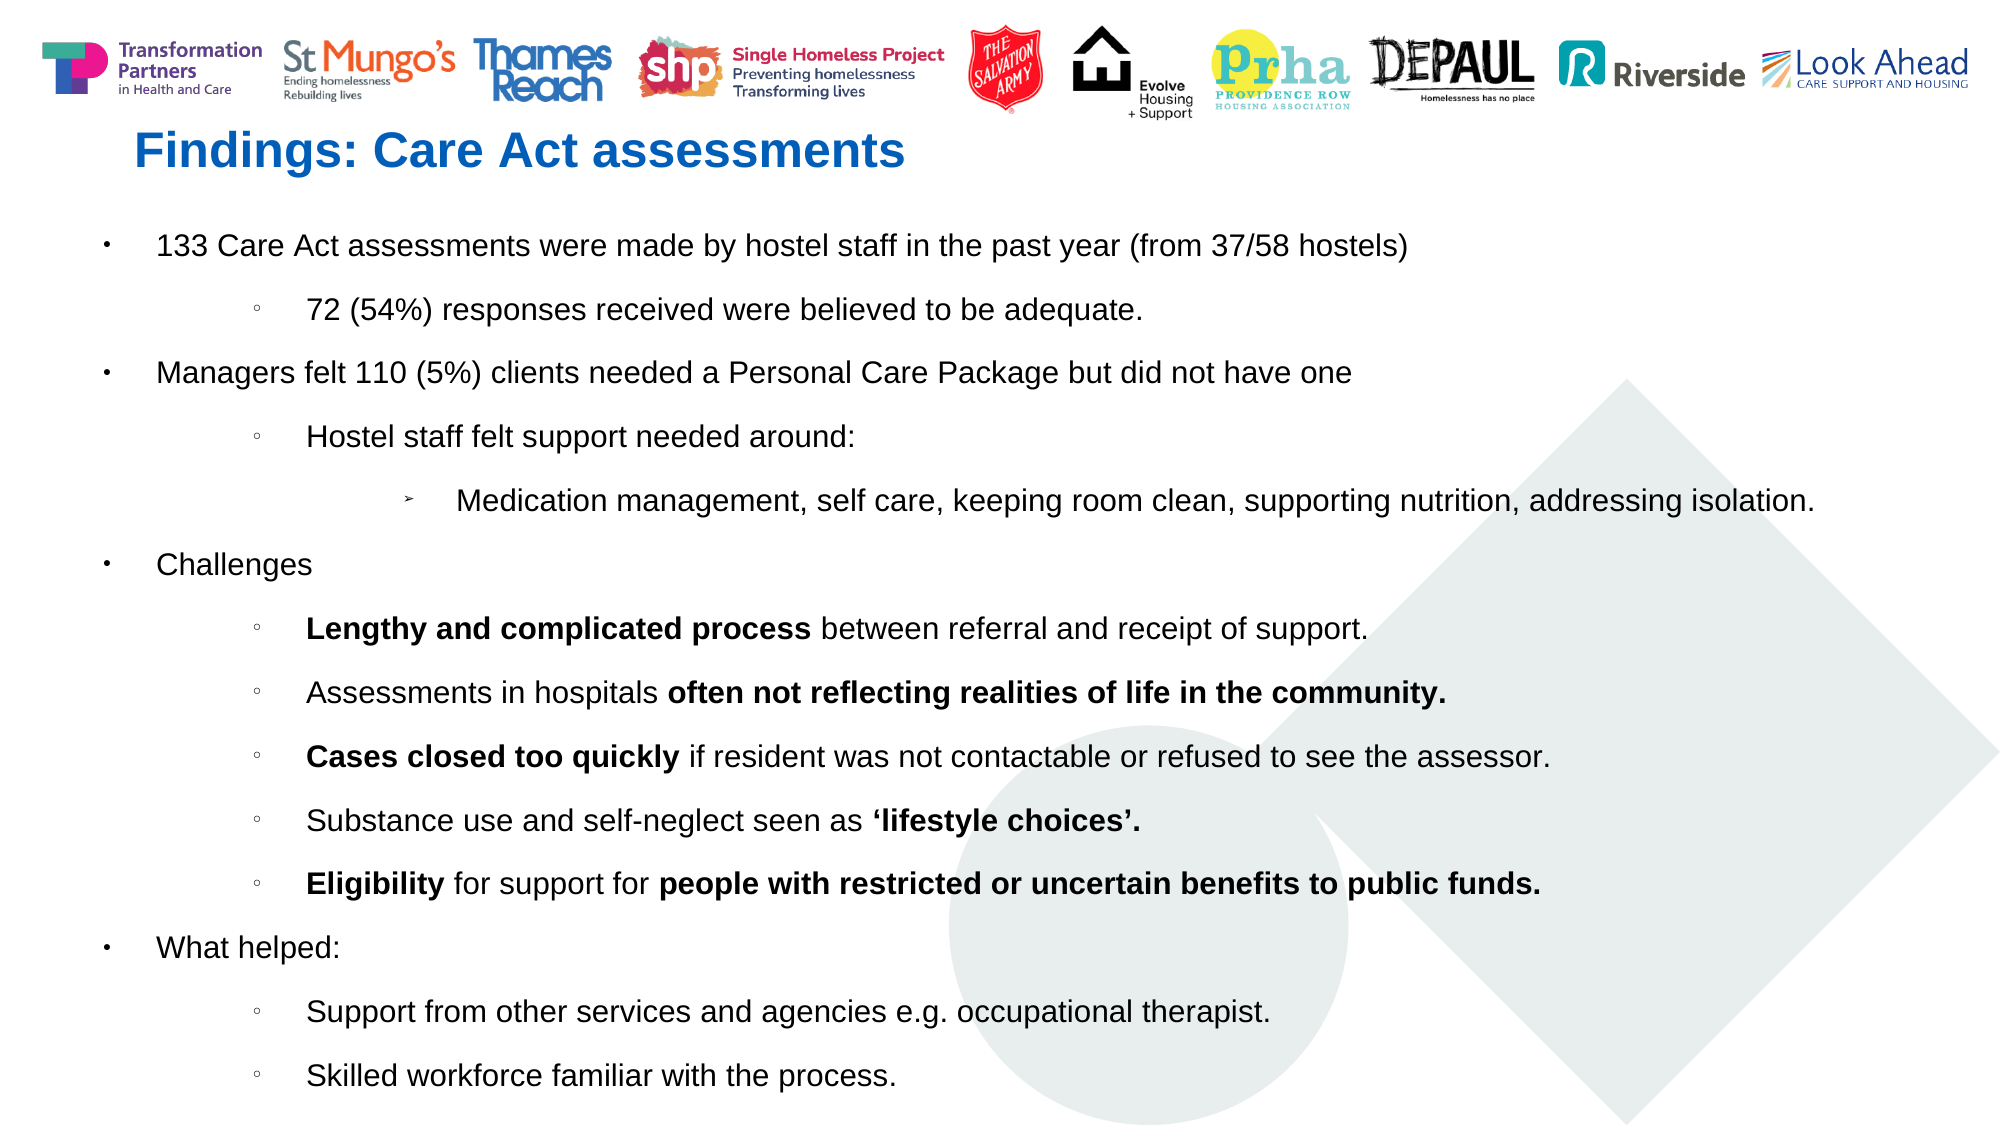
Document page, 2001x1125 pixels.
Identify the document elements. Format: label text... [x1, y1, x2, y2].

title Findings: Care Act assessments [119, 110, 1300, 196]
picture [275, 32, 461, 110]
picture [965, 21, 1046, 110]
text_box 133 Care Act assessments were made by hostel staff in the past year (from 37/58 hostels) 72 (54%) responses received were believed to be adequate. Managers felt 110 (5%) clients needed a Personal Care Package but did not have one Hostel staff felt support needed around: Medication management, self care, keeping room clean, supporting nutrition, addressing isolation. Challenges Lengthy and complicated process between referral and receipt of support. Assessments in hospitals often not reflecting realities of life in the community. Cases closed too quickly if resident was not contactable or refused to see the assessor. Substance use and self-neglect seen as ‘lifestyle choices’. Eligibility for support for people with restricted or uncertain benefits to public funds. What helped: Support from other services and agencies e.g. occupational therapist. Skilled workforce familiar with the process. [44, 204, 1987, 1125]
picture [1202, 25, 1356, 117]
picture [1363, 32, 1543, 110]
picture [630, 31, 953, 110]
picture [1550, 36, 1976, 104]
picture [1065, 21, 1195, 110]
picture [467, 32, 624, 110]
